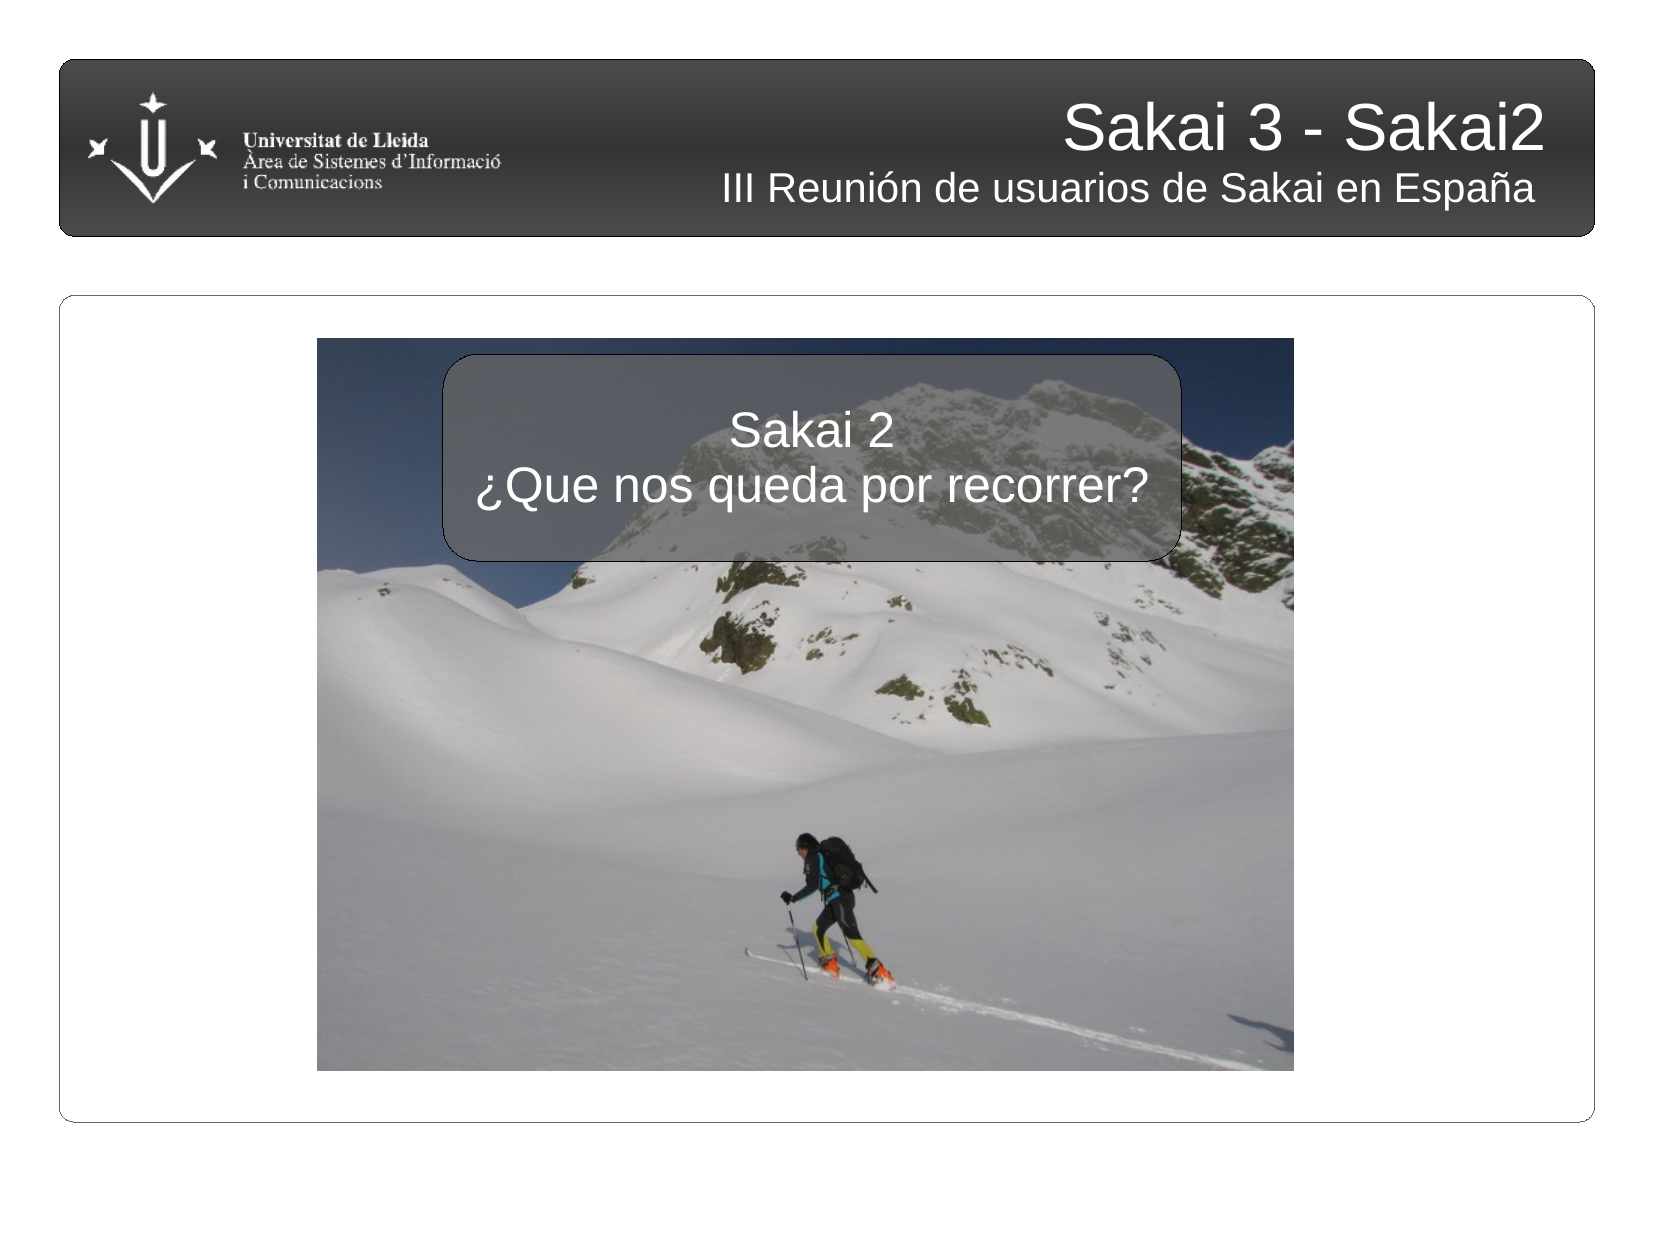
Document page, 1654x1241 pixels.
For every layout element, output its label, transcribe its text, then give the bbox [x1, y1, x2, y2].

title Sakai 3 - Sakai2 III Reunión de usuarios de Sakai en España [501, 76, 1548, 225]
text_box Sakai 2 ¿Que nos queda por recorrer? [442, 354, 1182, 562]
picture [317, 338, 1294, 1071]
picture [64, 75, 530, 225]
